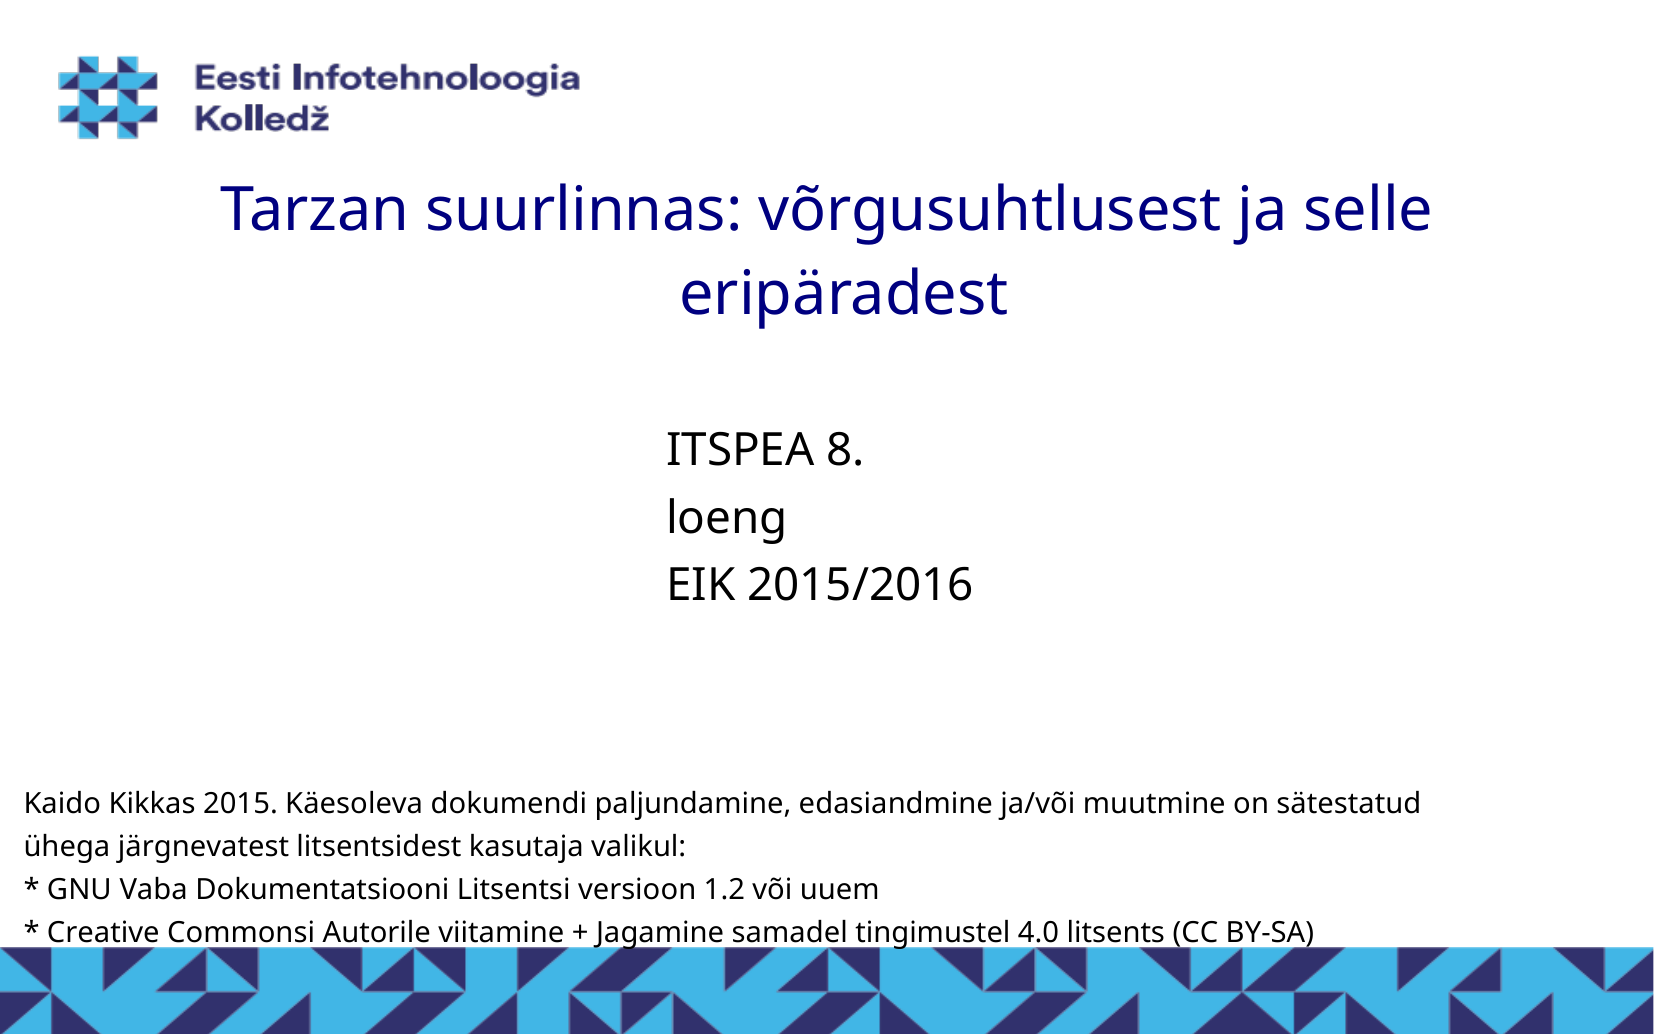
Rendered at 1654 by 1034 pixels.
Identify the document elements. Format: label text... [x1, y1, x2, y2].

text_box Kaido Kikkas 2015. Käesoleva dokumendi paljundamine, edasiandmine ja/või muutmine on sätestatud ühega järgnevatest litsentsidest kasutaja valikul: * GNU Vaba Dokumentatsiooni Litsentsi versioon 1.2 või uuem * Creative Commonsi Autorile viitamine + Jagamine samadel tingimustel 4.0 litsents (CC BY-SA) [23, 779, 1530, 944]
text_box ITSPEA 8. loeng EIK 2015/2016 [666, 411, 994, 533]
title Tarzan suurlinnas: võrgusuhtlusest ja selle eripäradest [121, 160, 1533, 337]
